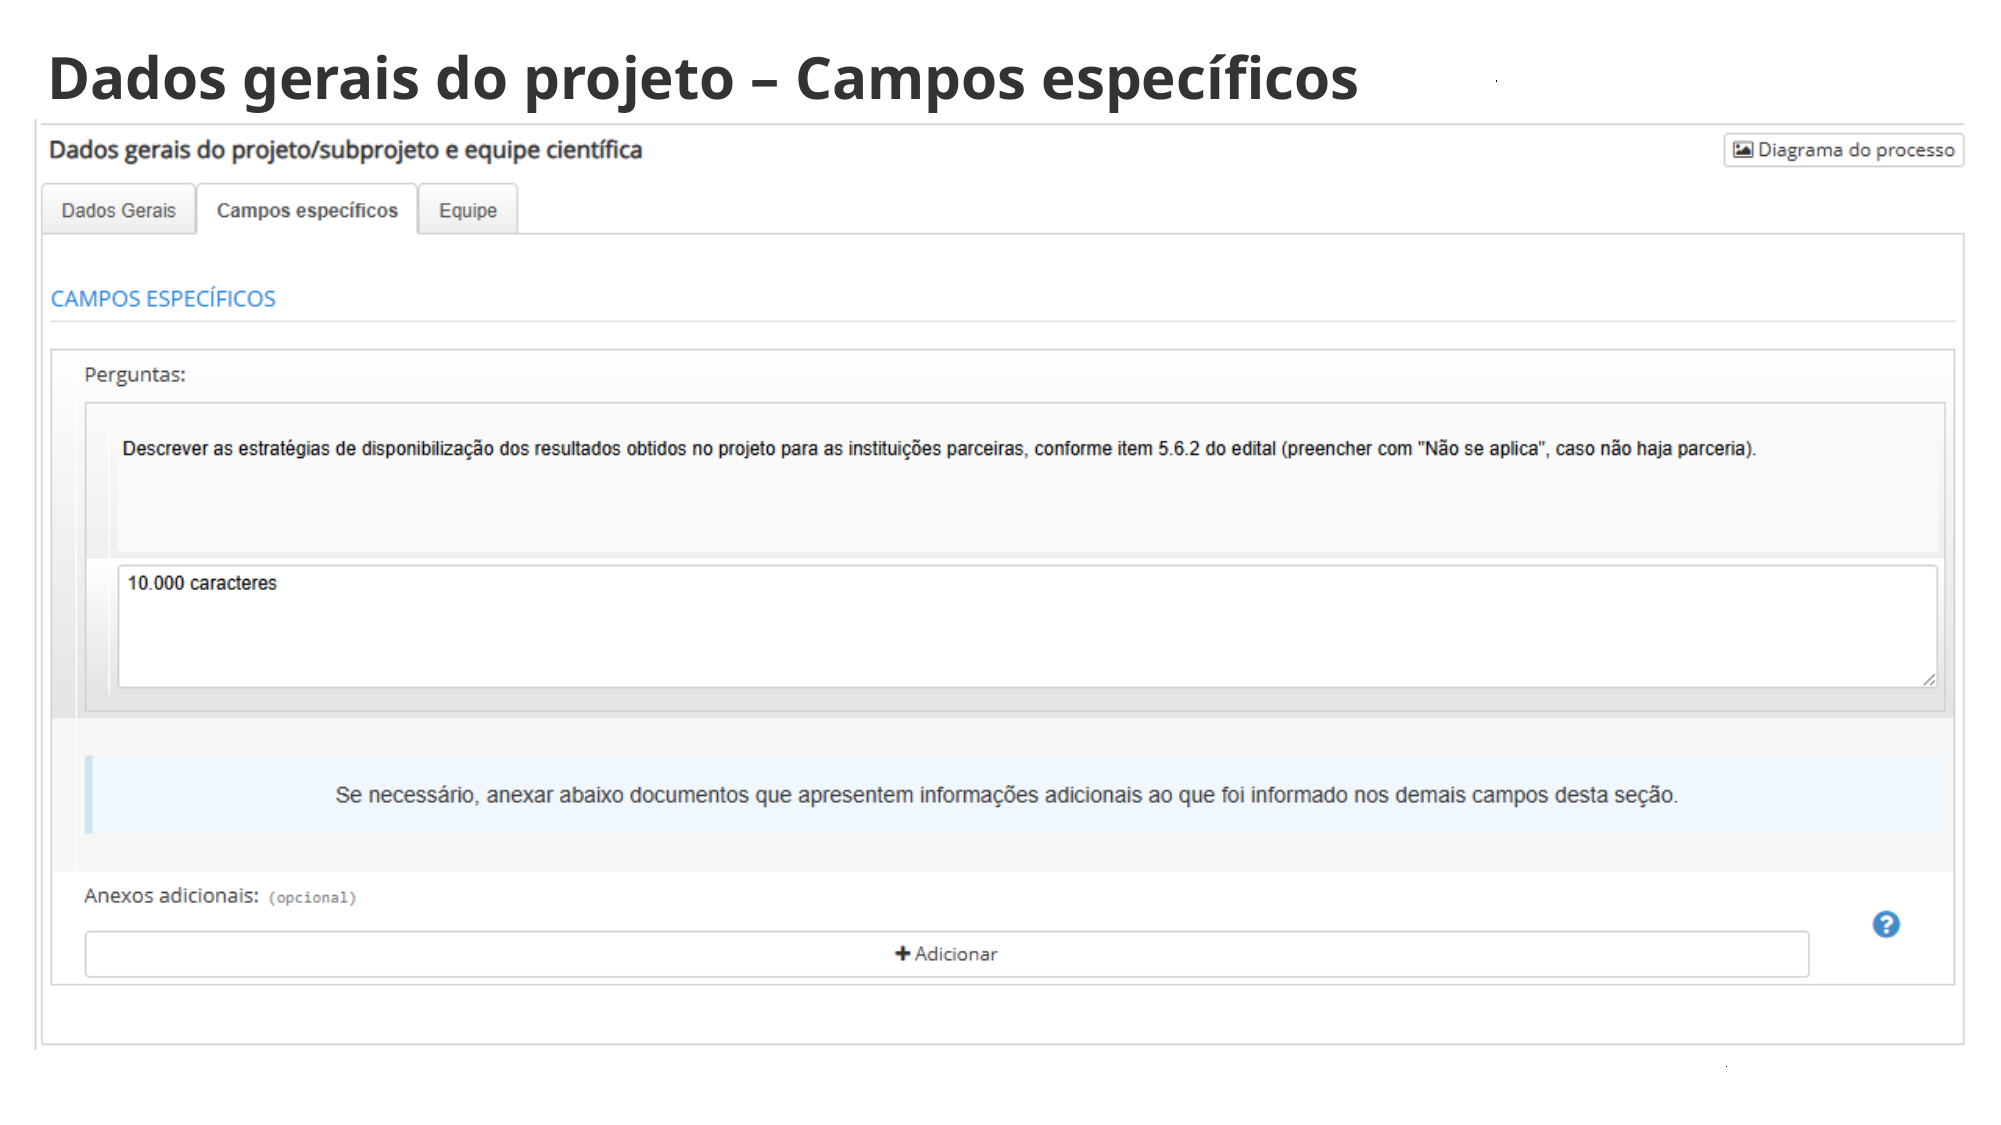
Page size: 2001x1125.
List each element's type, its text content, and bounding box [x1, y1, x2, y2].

picture [32, 119, 1968, 1050]
title Dados gerais do projeto – Campos específicos [32, 29, 1982, 120]
